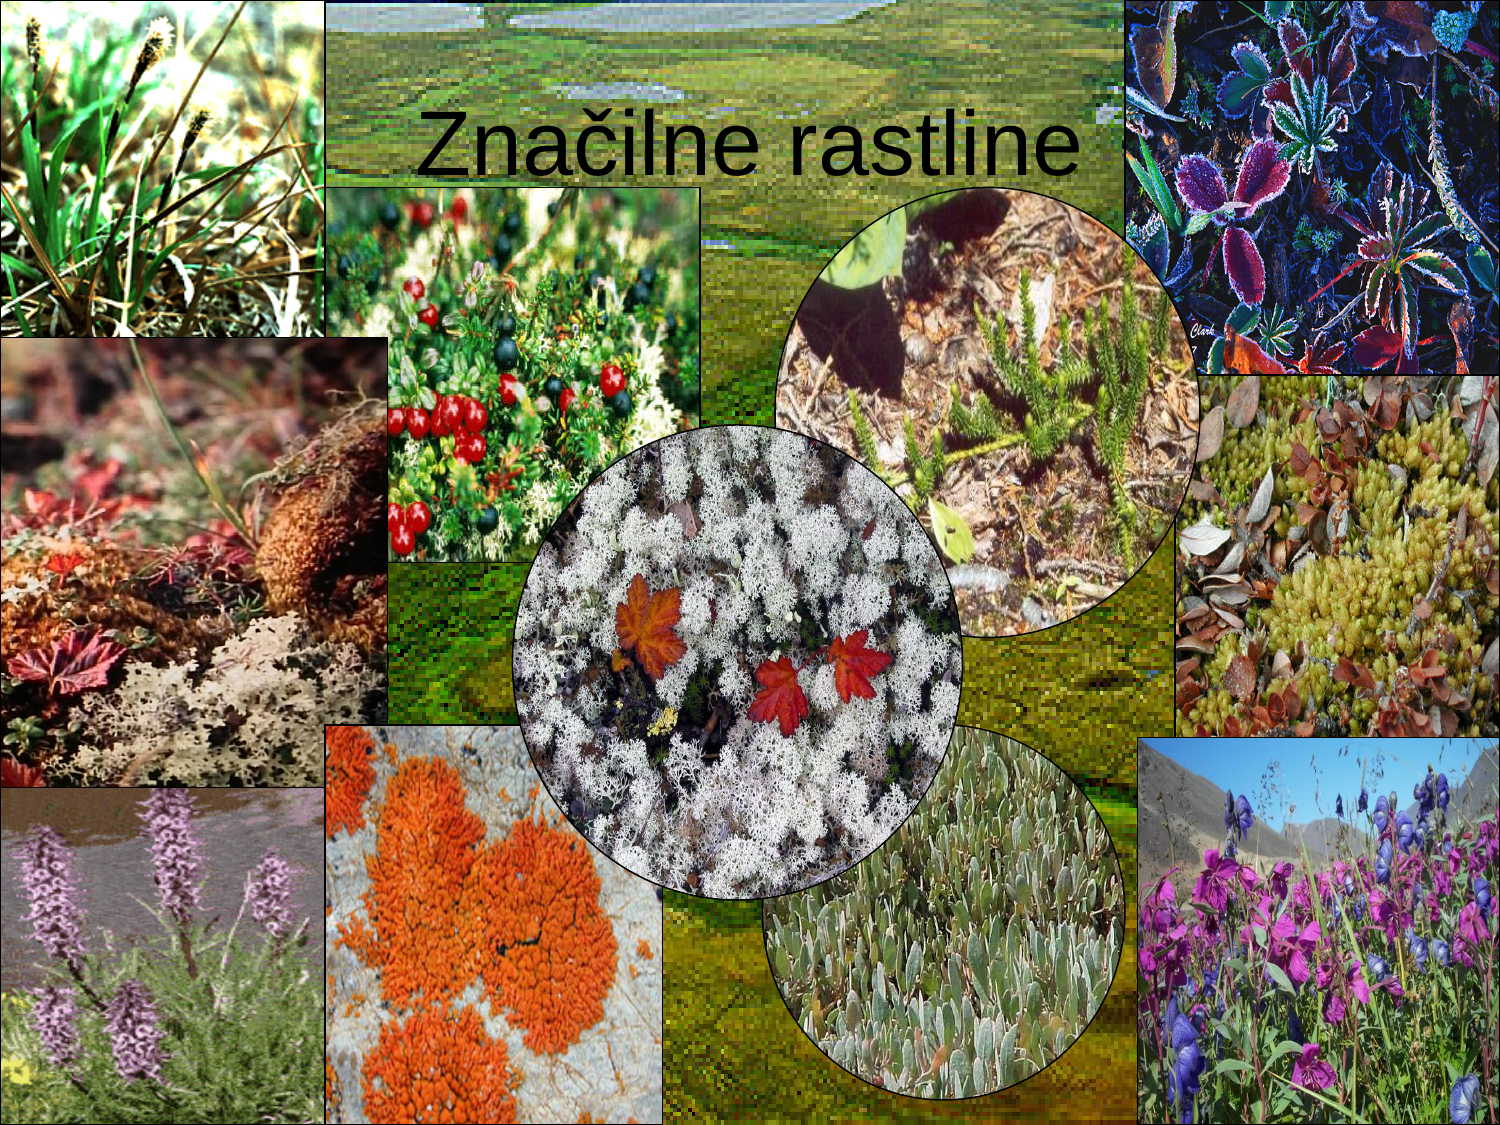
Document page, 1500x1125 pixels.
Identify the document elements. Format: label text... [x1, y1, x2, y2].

picture [325, 0, 1124, 45]
picture [663, 521, 1175, 1125]
picture [388, 563, 532, 725]
text_box [0, 0, 1500, 1125]
picture [700, 233, 858, 428]
title Značilne rastline [325, 45, 1124, 233]
picture [1117, 233, 1124, 239]
